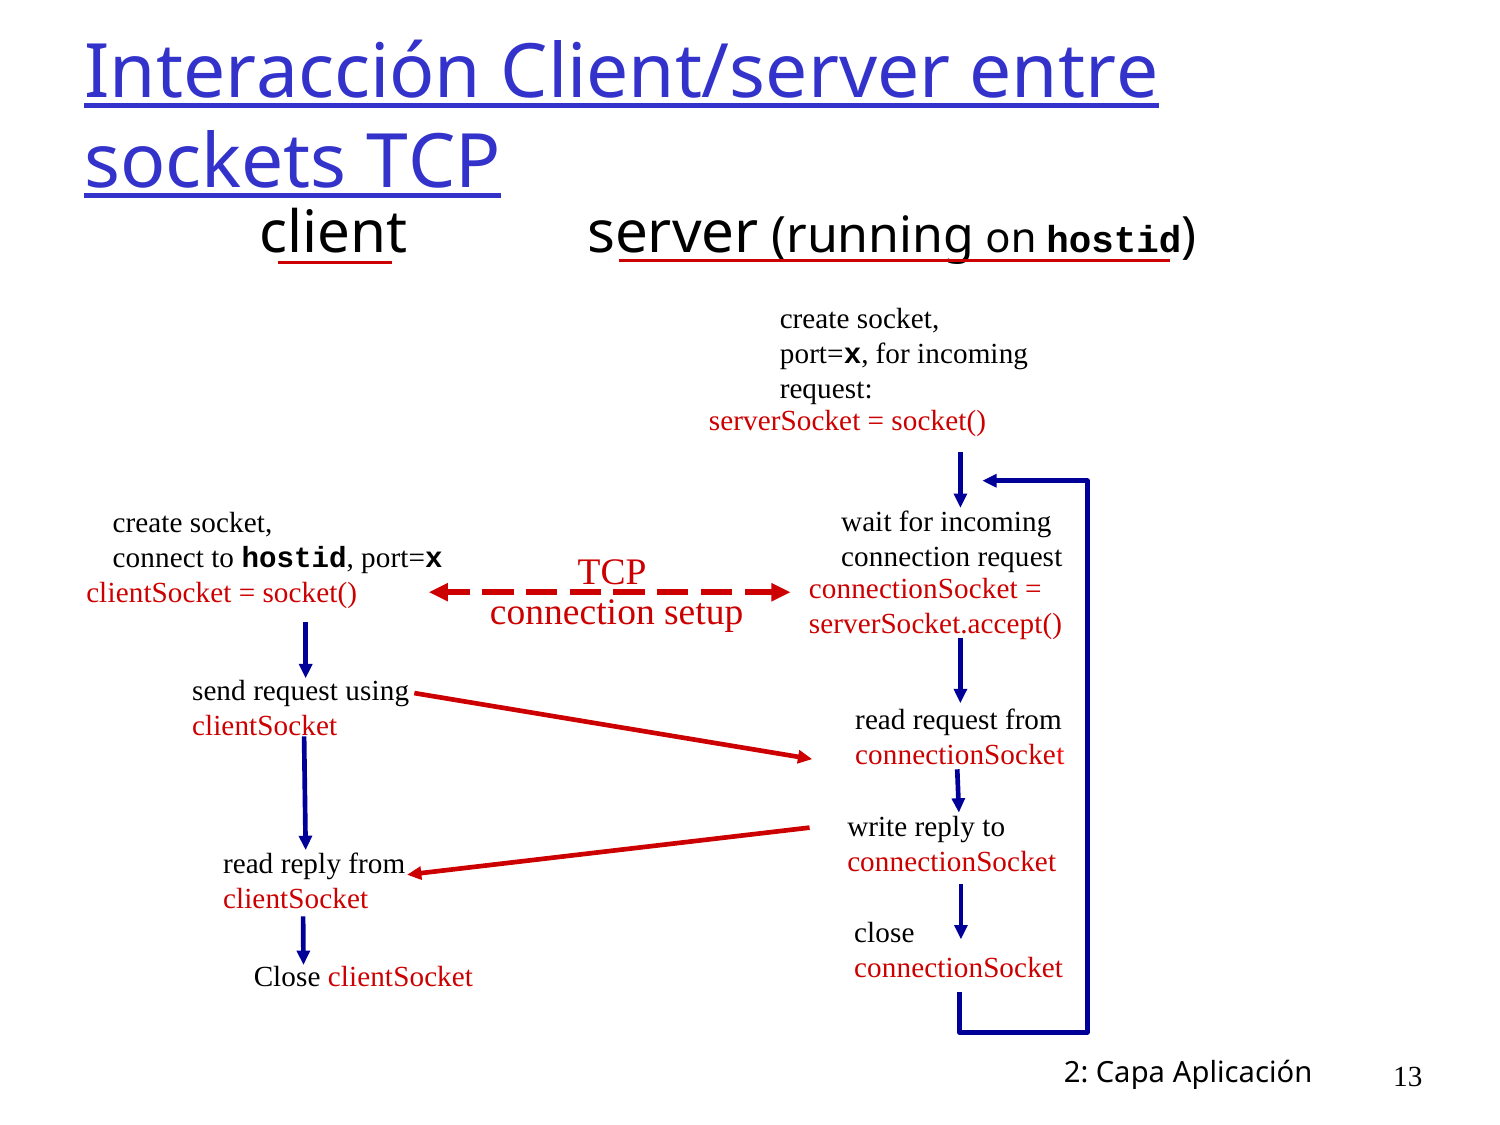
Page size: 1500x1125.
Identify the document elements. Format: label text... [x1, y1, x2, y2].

text_box read request from connectionSocket [840, 692, 1080, 779]
text_box read reply from clientSocket [208, 836, 421, 923]
text_box TCP connection setup [475, 544, 759, 641]
text_box Close clientSocket [238, 949, 489, 1001]
text_box send request using clientSocket [177, 663, 425, 749]
text_box server (running on hostid) [572, 186, 1212, 273]
text_box wait for incoming connection request [826, 494, 1078, 561]
text_box client [244, 186, 423, 272]
text_box serverSocket = socket() [694, 393, 1080, 444]
text_box connectionSocket = serverSocket.accept() [794, 561, 1078, 648]
title Interacción Client/server entre sockets TCP [69, 14, 1444, 171]
text_box create socket, port=x, for incoming request: [764, 291, 1081, 413]
text_box write reply to connectionSocket [832, 799, 1072, 885]
text_box clientSocket = socket() [71, 565, 459, 616]
text_box close connectionSocket [839, 905, 1079, 992]
text_box create socket, connect to hostid, port=x [97, 495, 458, 565]
